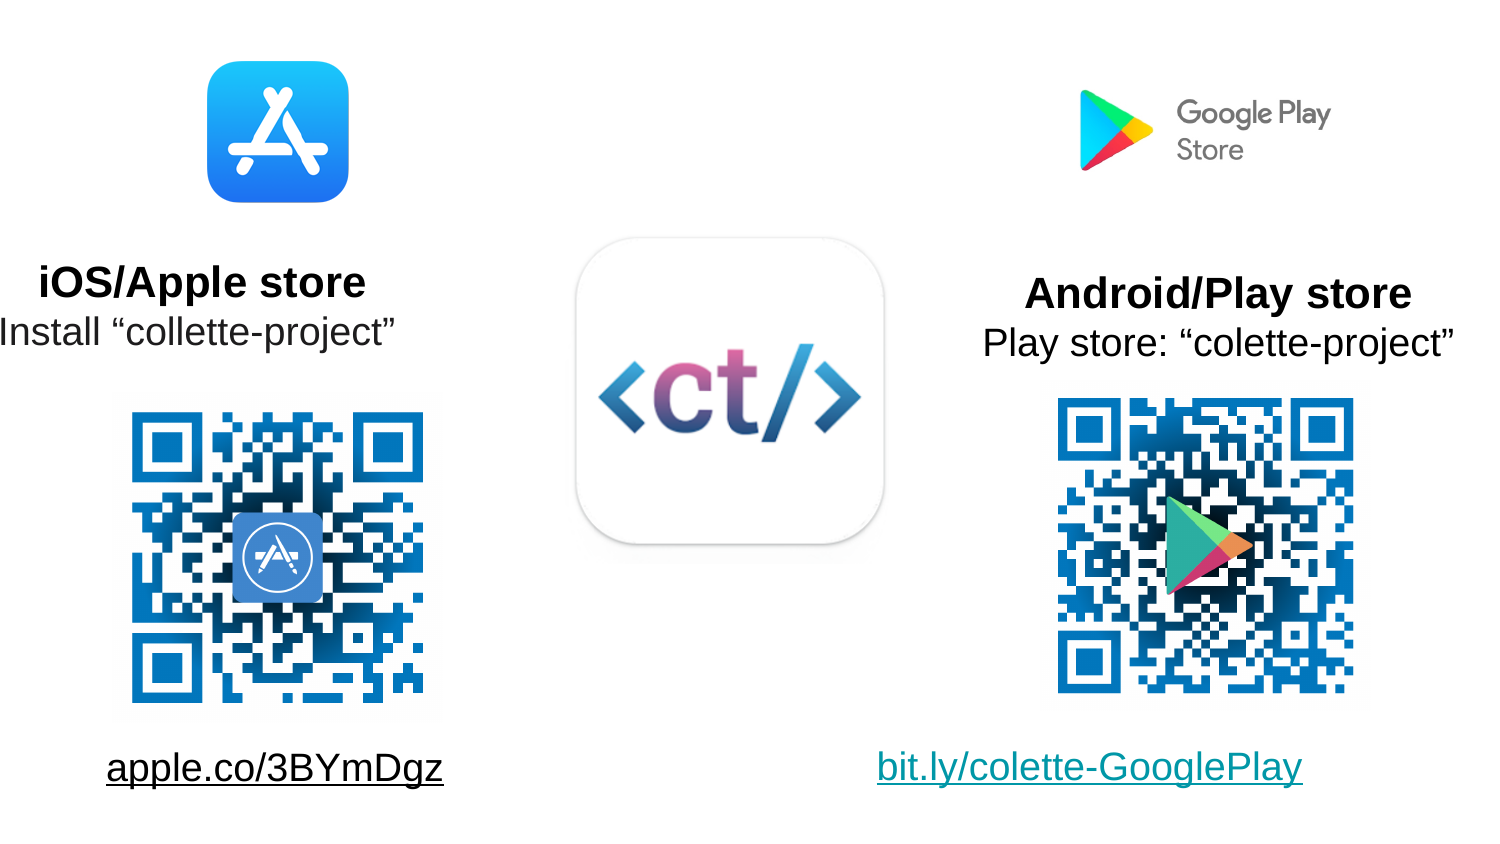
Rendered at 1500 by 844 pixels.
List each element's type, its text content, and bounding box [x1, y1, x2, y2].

picture [555, 222, 903, 564]
text_box apple.co/3BYmDgz [91, 734, 542, 798]
text_box ​ bit.ly/colette-GooglePlay​ [861, 698, 1460, 797]
text_box Android/Play store Play store: “colette-project” [916, 222, 1500, 470]
picture [1040, 380, 1371, 698]
picture [1043, 33, 1367, 222]
text_box iOS/Apple store Install “collette-project” [0, 211, 587, 482]
picture [112, 392, 443, 723]
picture [206, 60, 349, 203]
